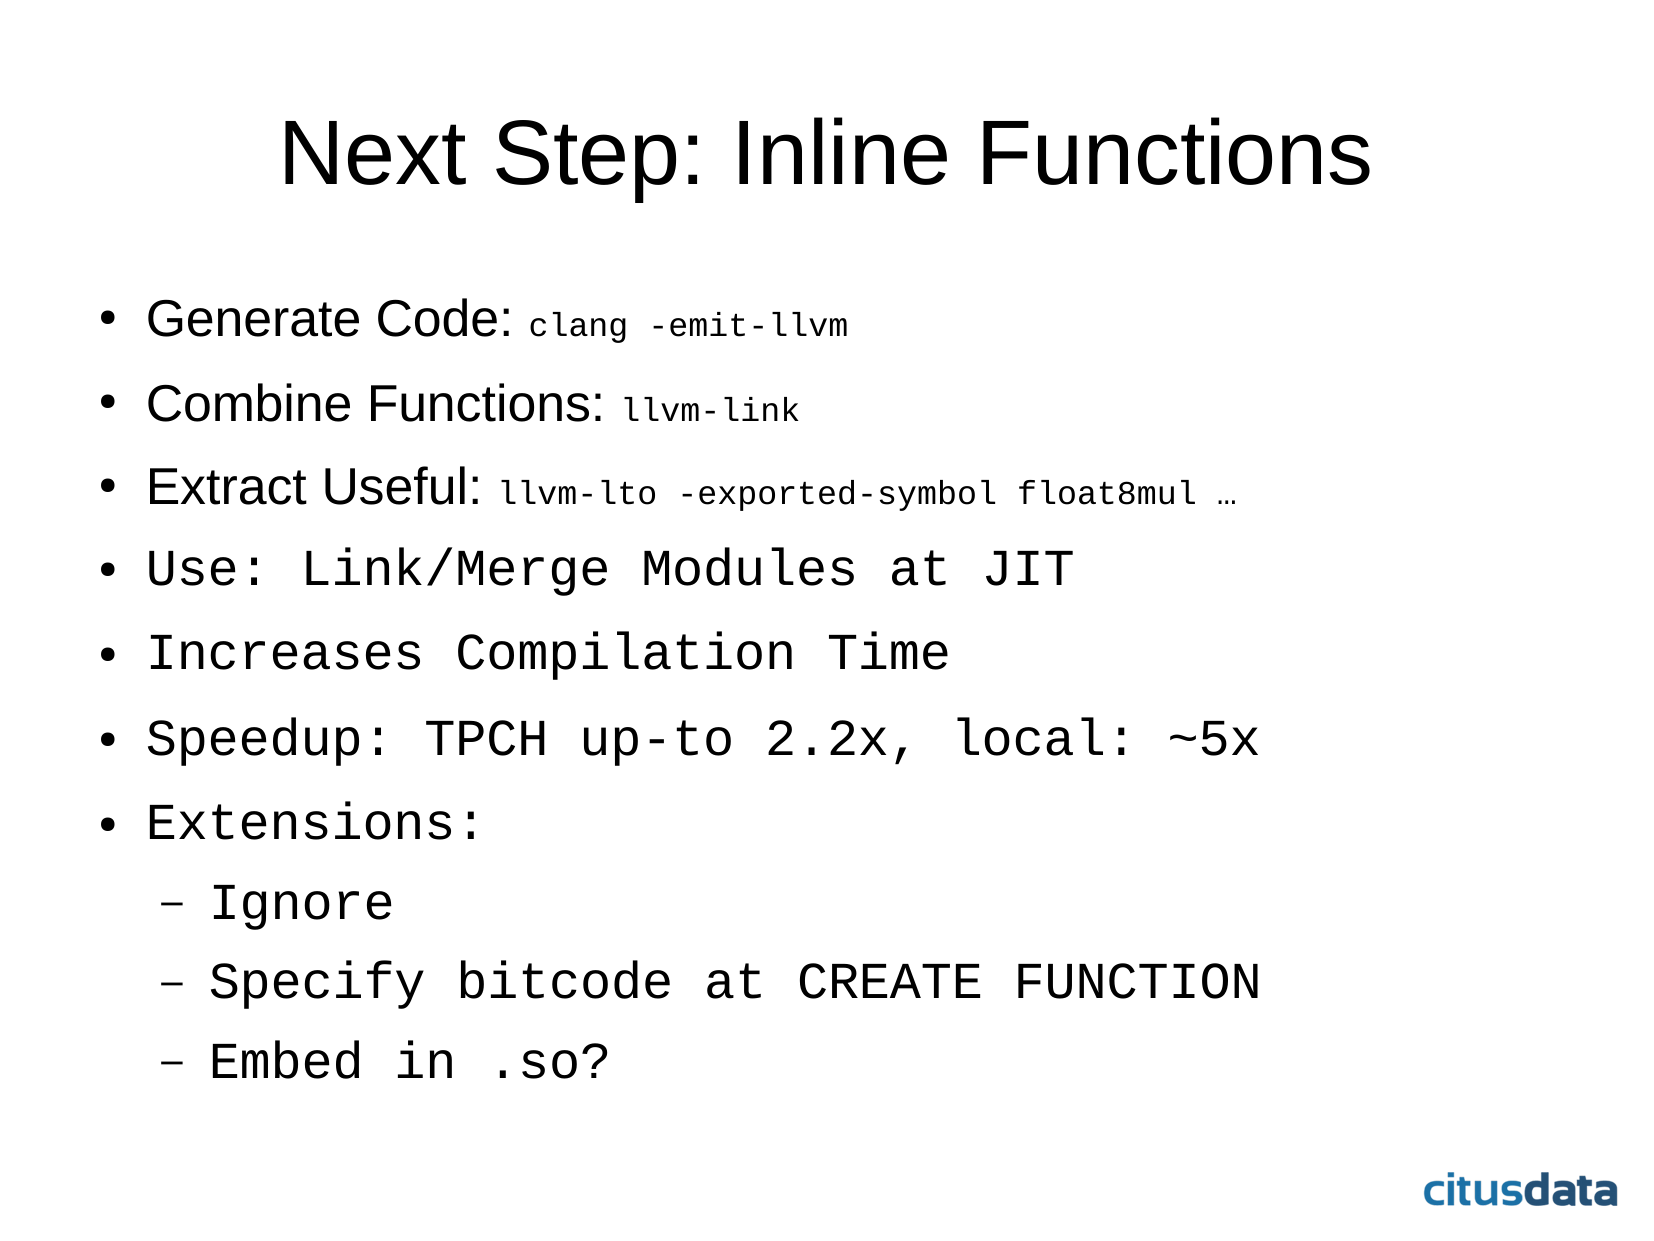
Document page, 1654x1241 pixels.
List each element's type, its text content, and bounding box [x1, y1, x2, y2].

picture [1420, 1167, 1622, 1209]
title Next Step: Inline Functions [82, 49, 1571, 257]
list Generate Code: clang -emit-llvm Combine Functions: llvm-link Extract Useful: llvm-lto -exported-symbol float8mul … Use: Link/Merge Modules at JIT Increases Compilation Time Speedup: TPCH up-to 2.2x, local: ~5x Extensions: Ignore Specify bitcode at CREATE FUNCTION Embed in .so? [82, 290, 1571, 1096]
